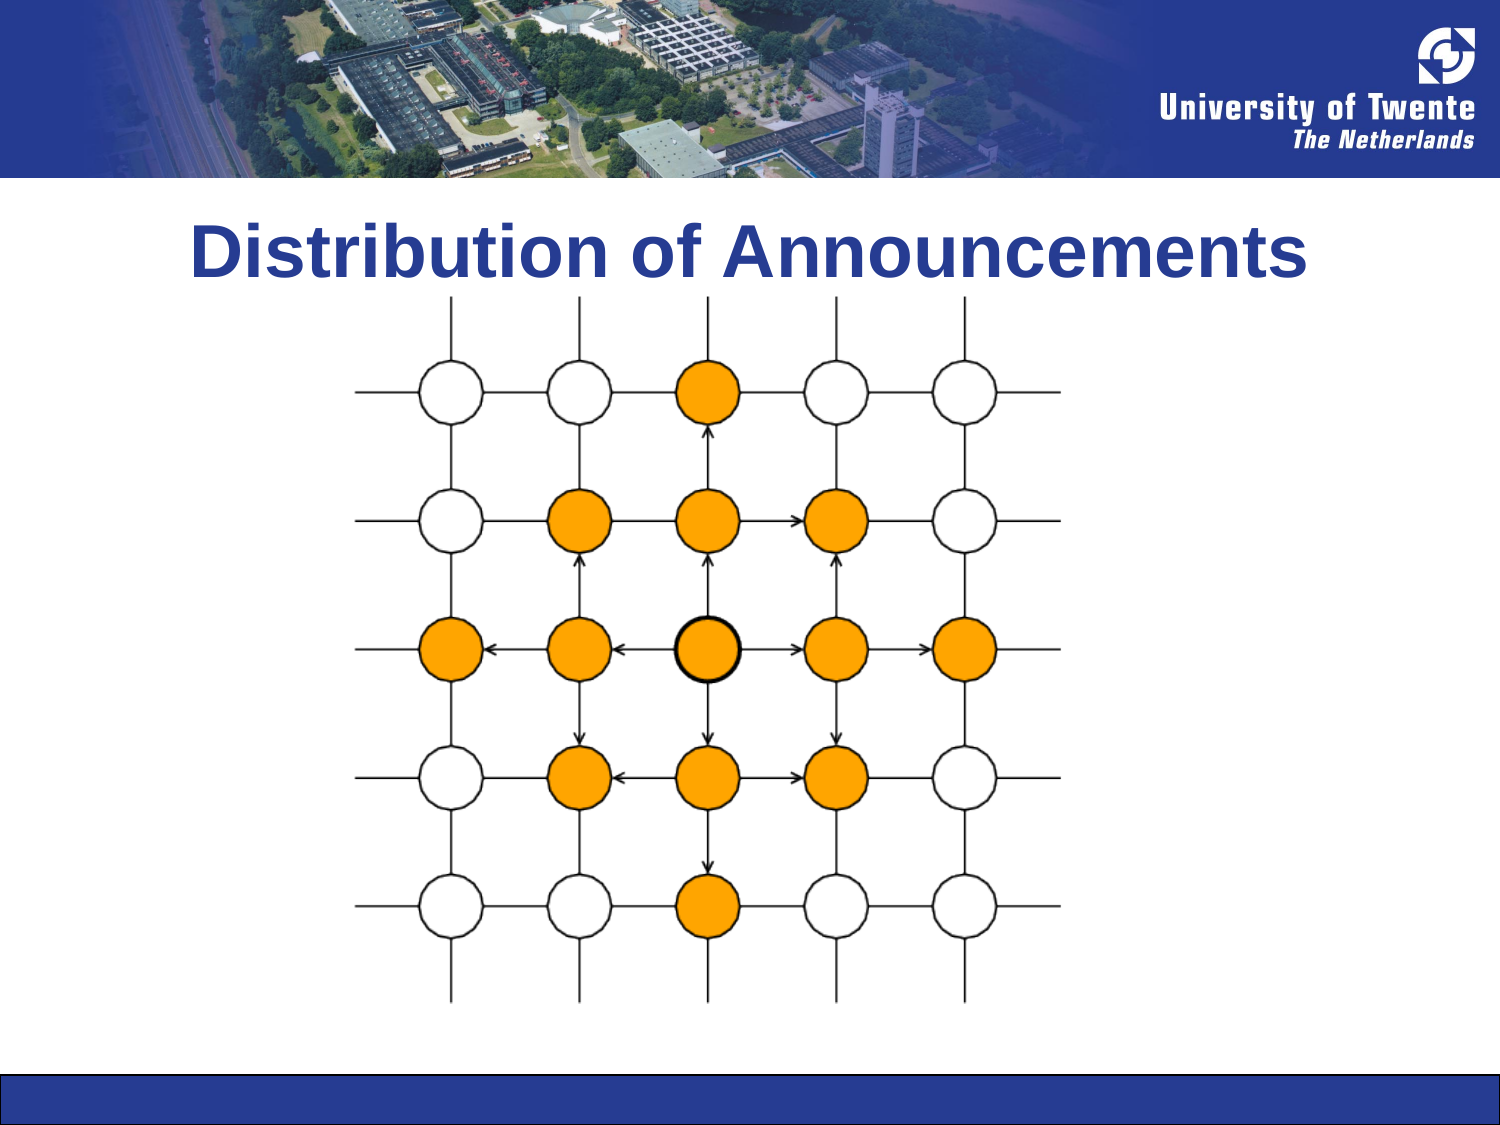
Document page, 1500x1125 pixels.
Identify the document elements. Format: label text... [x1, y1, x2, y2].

picture [354, 295, 1299, 1004]
picture [0, 0, 1500, 178]
title Distribution of Announcements [112, 194, 1388, 308]
